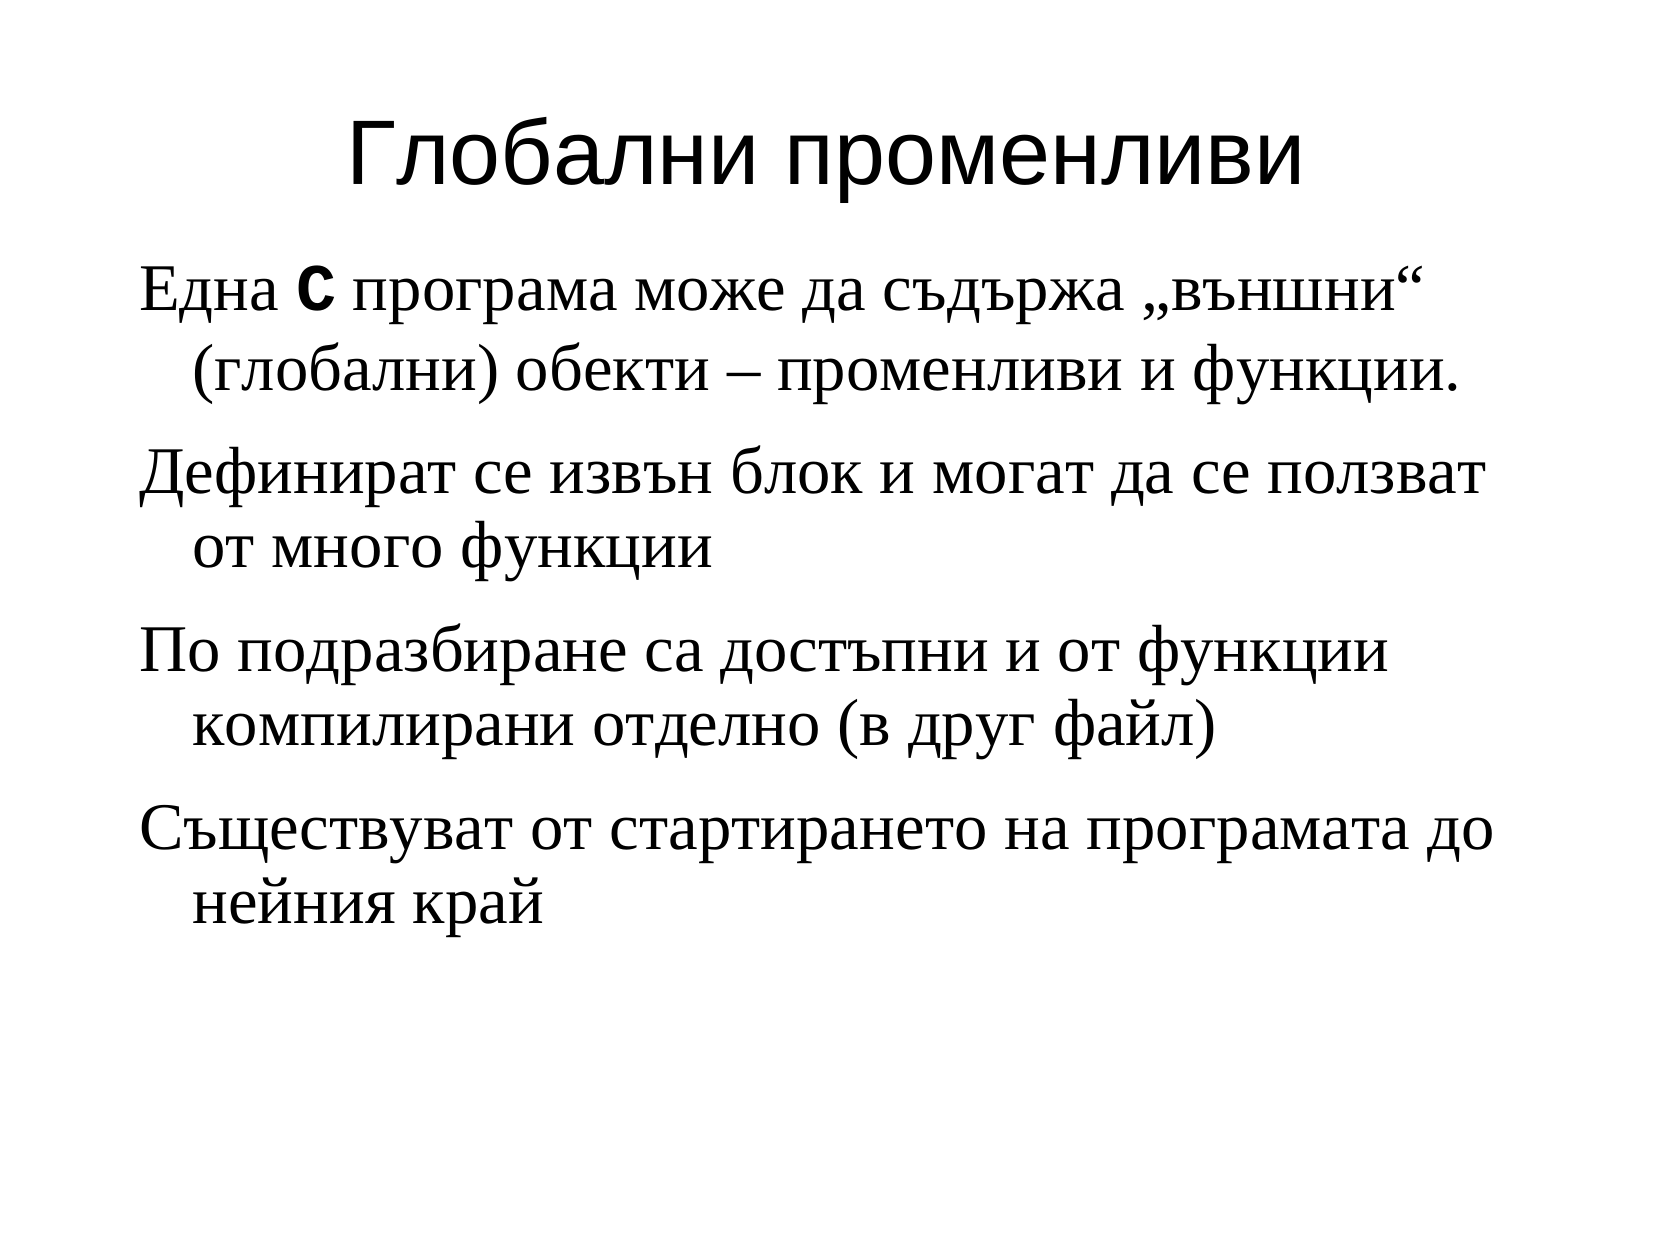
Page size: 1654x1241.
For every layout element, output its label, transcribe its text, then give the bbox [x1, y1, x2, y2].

list Една C програма може да съдържа „външни“ (глобални) обекти – променливи и функции. Дефинират се извън блок и могат да се ползват от много функции По подразбиране са достъпни и от функции компилирани отделно (в друг файл) Съществуват от стартирането на програмата до нейния край [121, 251, 1561, 1047]
title Глобални променливи [82, 49, 1571, 257]
